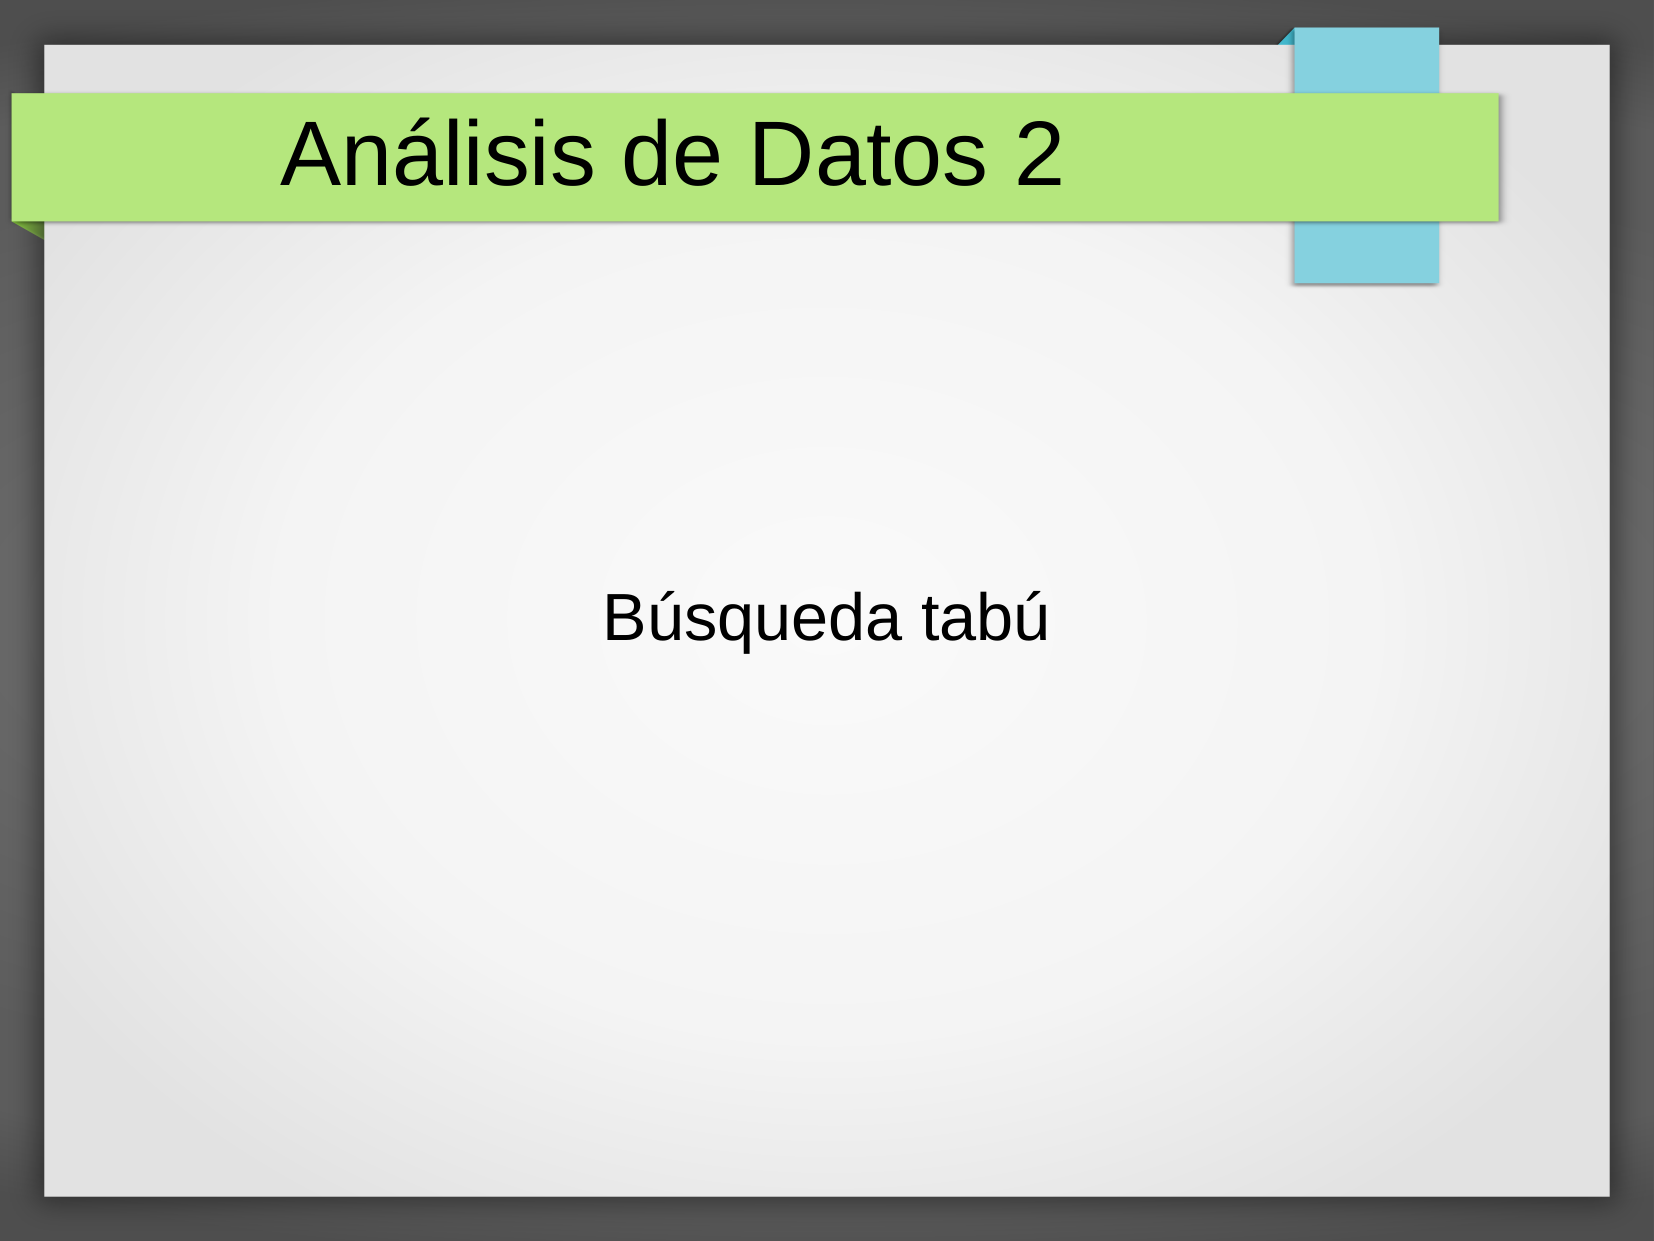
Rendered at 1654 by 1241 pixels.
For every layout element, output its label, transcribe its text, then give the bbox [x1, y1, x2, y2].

picture [0, 0, 1654, 1241]
subtitle Búsqueda tabú [82, 295, 1571, 1015]
title Análisis de Datos 2 [82, 94, 1264, 213]
